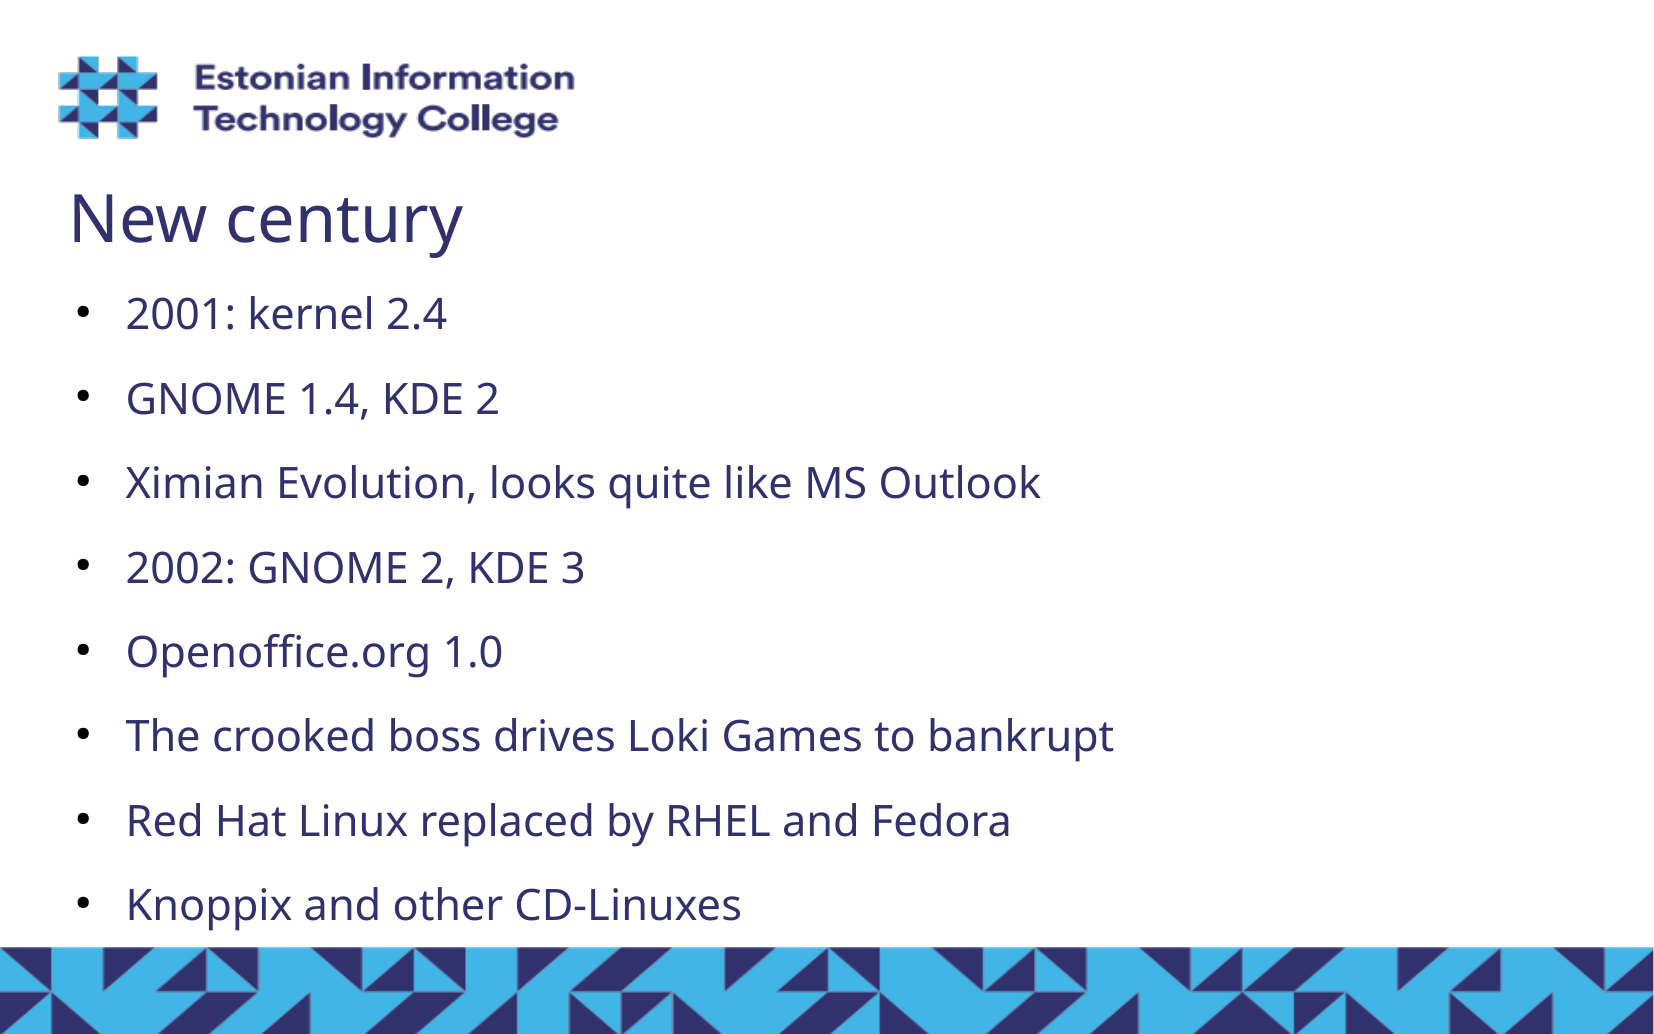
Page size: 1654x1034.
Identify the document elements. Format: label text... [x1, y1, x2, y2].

title New century [68, 147, 1536, 283]
list 2001: kernel 2.4 GNOME 1.4, KDE 2 Ximian Evolution, looks quite like MS Outlook 2002: GNOME 2, KDE 3 Openoffice.org 1.0 The crooked boss drives Loki Games to bankrupt Red Hat Linux replaced by RHEL and Fedora Knoppix and other CD-Linuxes [59, 283, 1595, 936]
